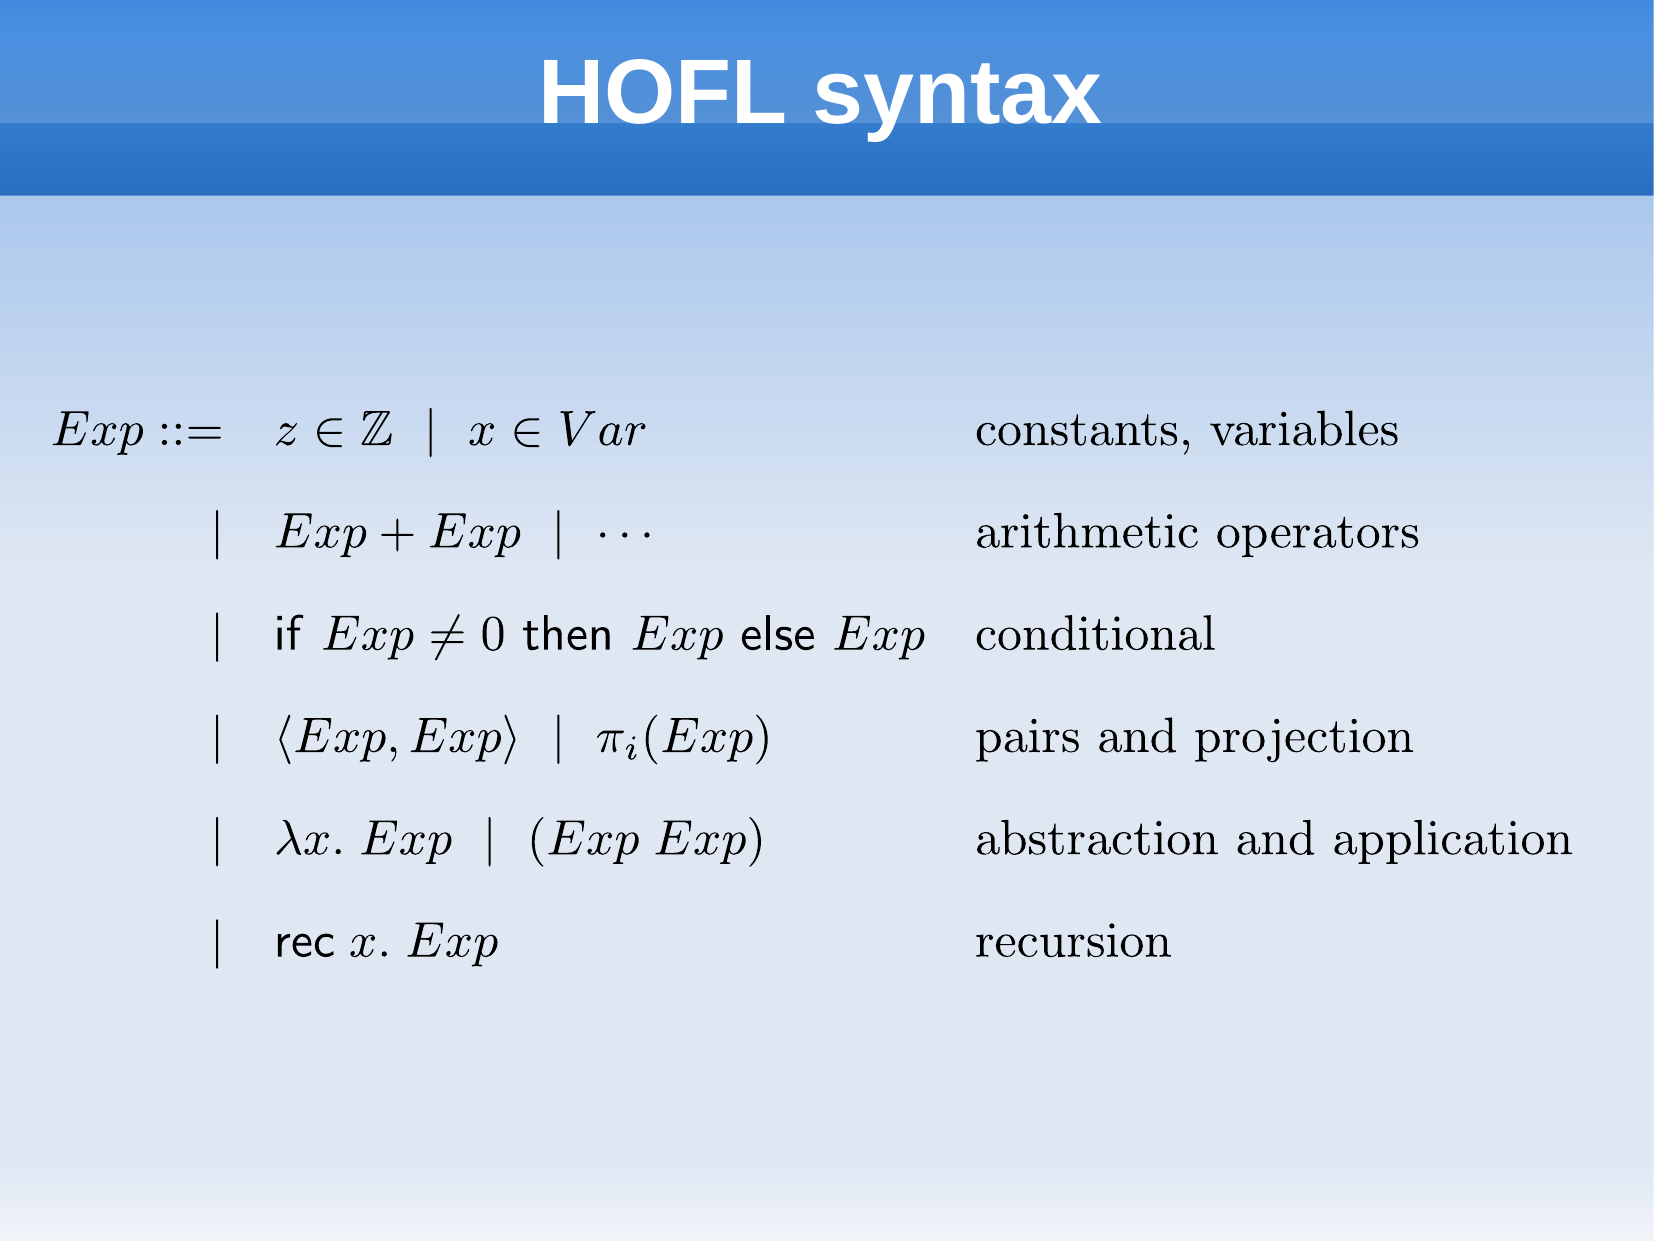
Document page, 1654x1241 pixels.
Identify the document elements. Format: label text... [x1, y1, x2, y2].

text_box [50, 407, 1574, 970]
picture [0, 0, 1654, 1241]
title HOFL syntax [76, 0, 1565, 188]
